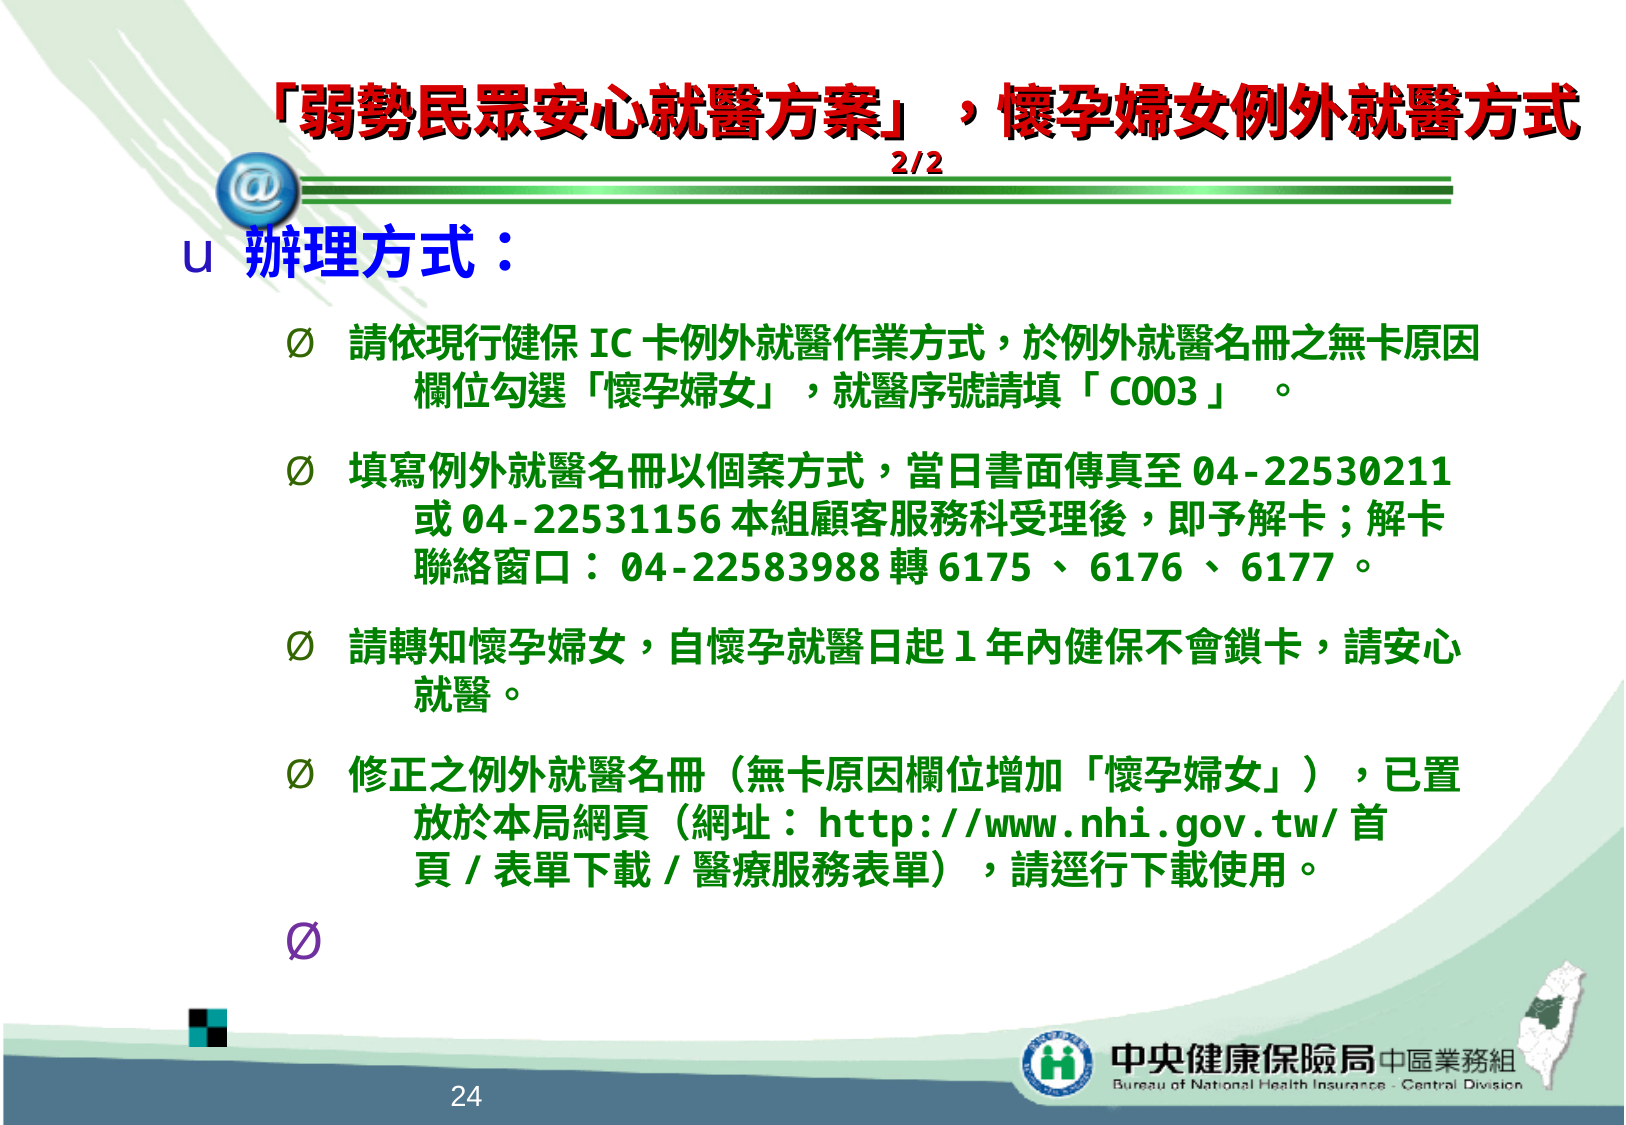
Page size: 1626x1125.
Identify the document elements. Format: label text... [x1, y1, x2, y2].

list 辦理方式： 請依現行健保IC卡例外就醫作業方式，於例外就醫名冊之無卡原因欄位勾選「懷孕婦女」，就醫序號請填「COO3」 。 填寫例外就醫名冊以個案方式，當日書面傳真至04-22530211 或04-22531156本組顧客服務科受理後，即予解卡；解卡聯絡窗口：04-22583988轉6175、6176、6177。 請轉知懷孕婦女，自懷孕就醫日起l年內健保不會鎖卡，請安心就醫。 修正之例外就醫名冊（無卡原因欄位增加「懷孕婦女」），已置放於本局網頁（網址：http://www.nhi.gov.tw/首頁/表單下載/醫療服務表單），請逕行下載使用。 [165, 208, 1499, 947]
text_box [435, 1065, 815, 1125]
title 「弱勢民眾安心就醫方案」，懷孕婦女例外就醫方式2/2 [216, 32, 1616, 221]
